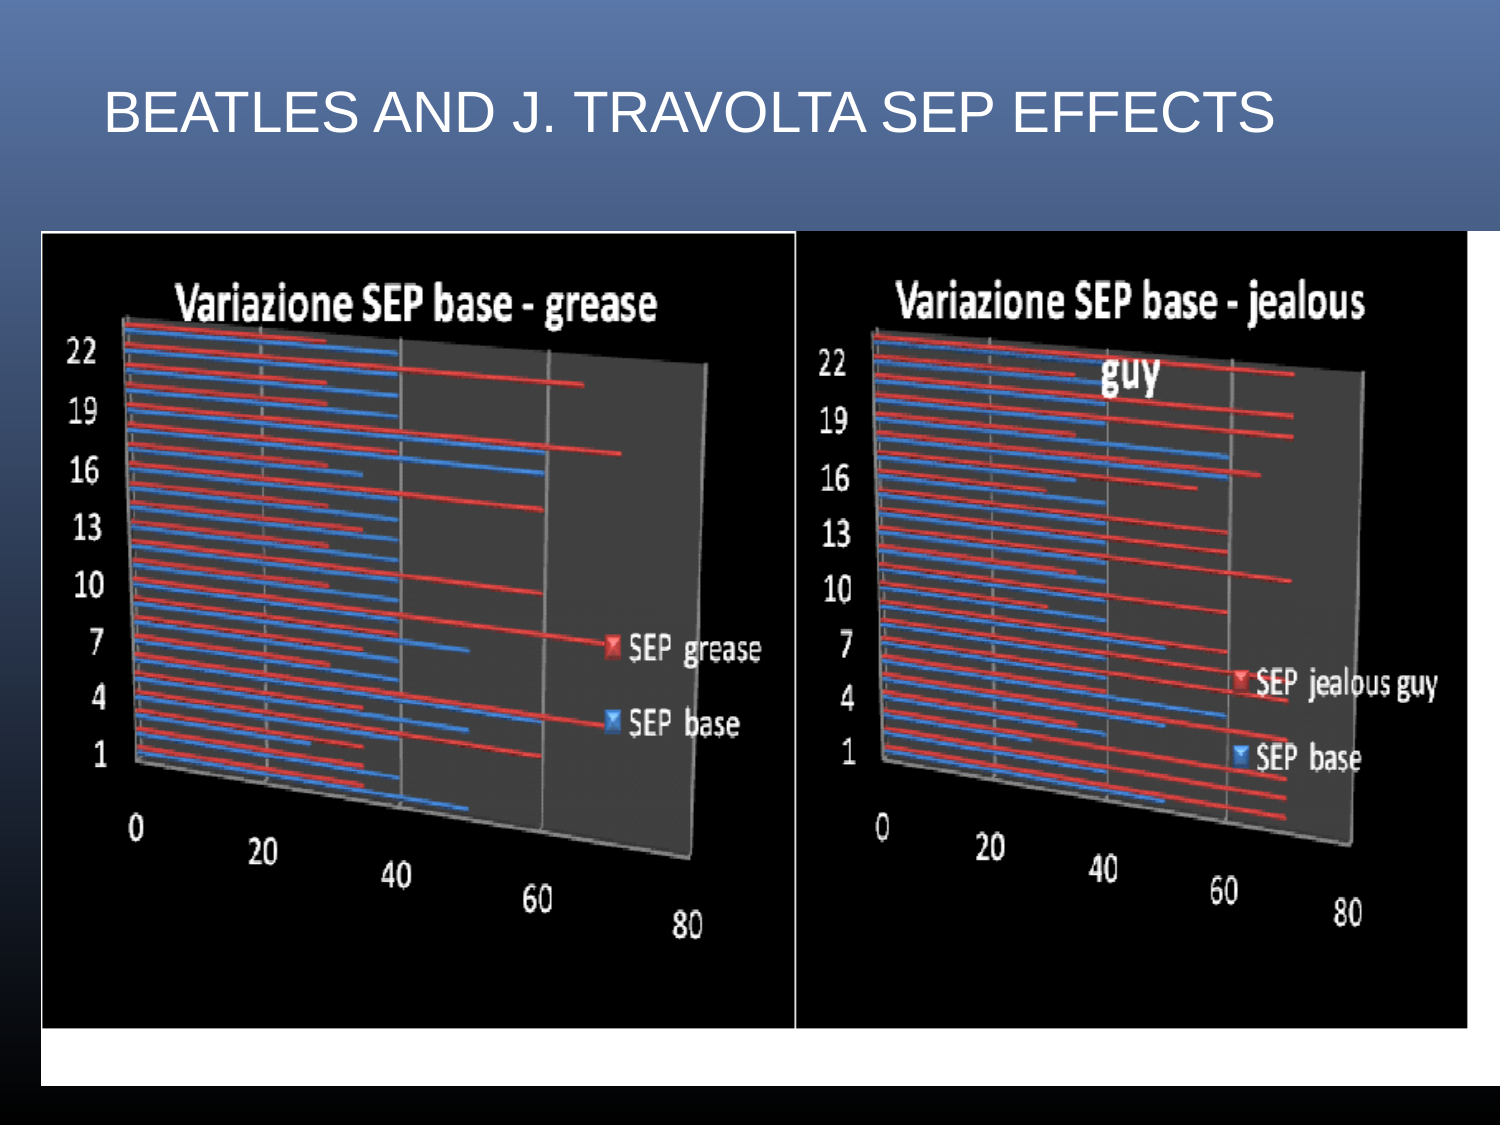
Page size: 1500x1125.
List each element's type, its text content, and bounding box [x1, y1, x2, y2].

picture [41, 231, 1500, 1086]
text_box BEATLES AND J. TRAVOLTA SEP EFFECTS [88, 66, 1400, 152]
